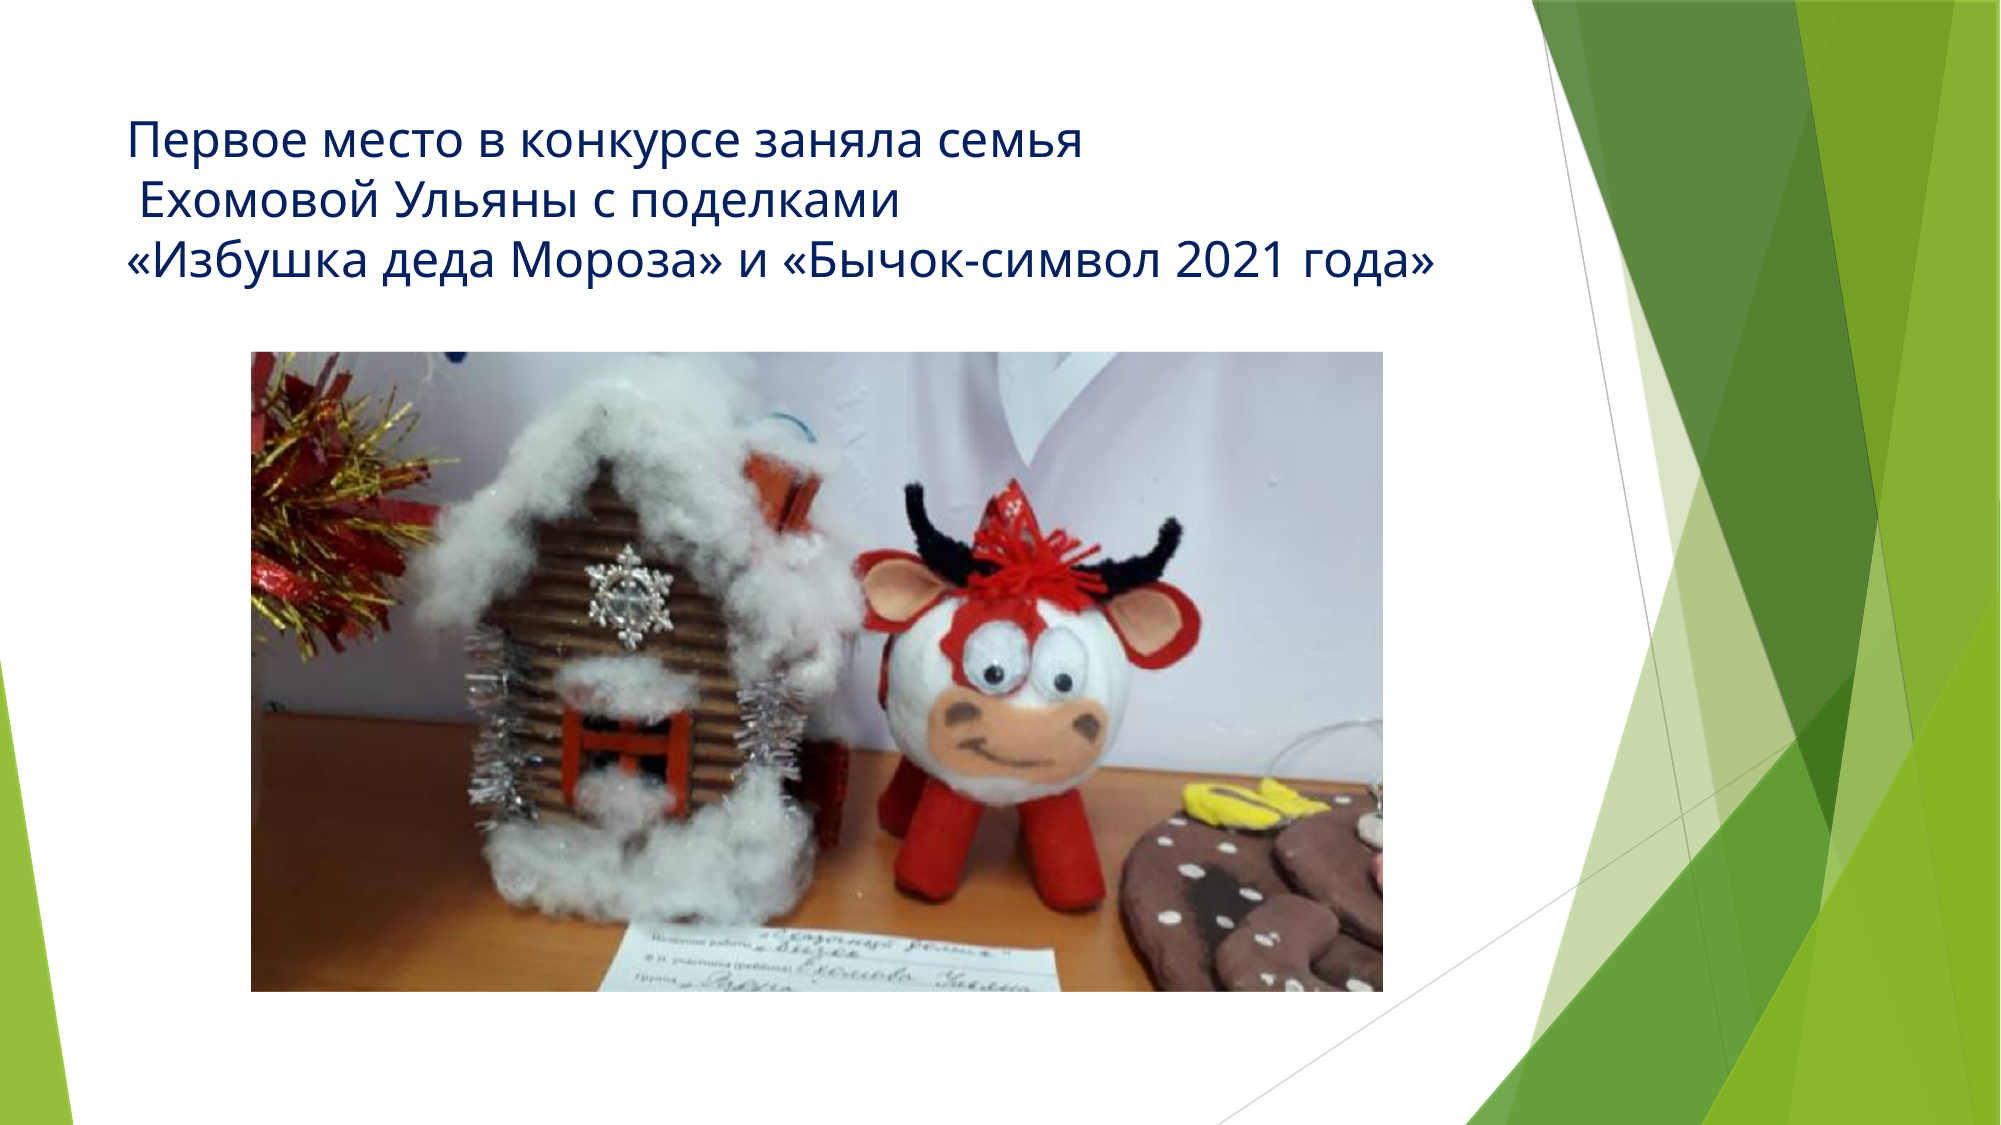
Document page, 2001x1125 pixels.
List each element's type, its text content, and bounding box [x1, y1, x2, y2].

title Первое место в конкурсе заняла семья Ехомовой Ульяны с поделками «Избушка деда Мороза» и «Бычок-символ 2021 года» [111, 99, 1522, 317]
picture [250, 351, 1383, 992]
